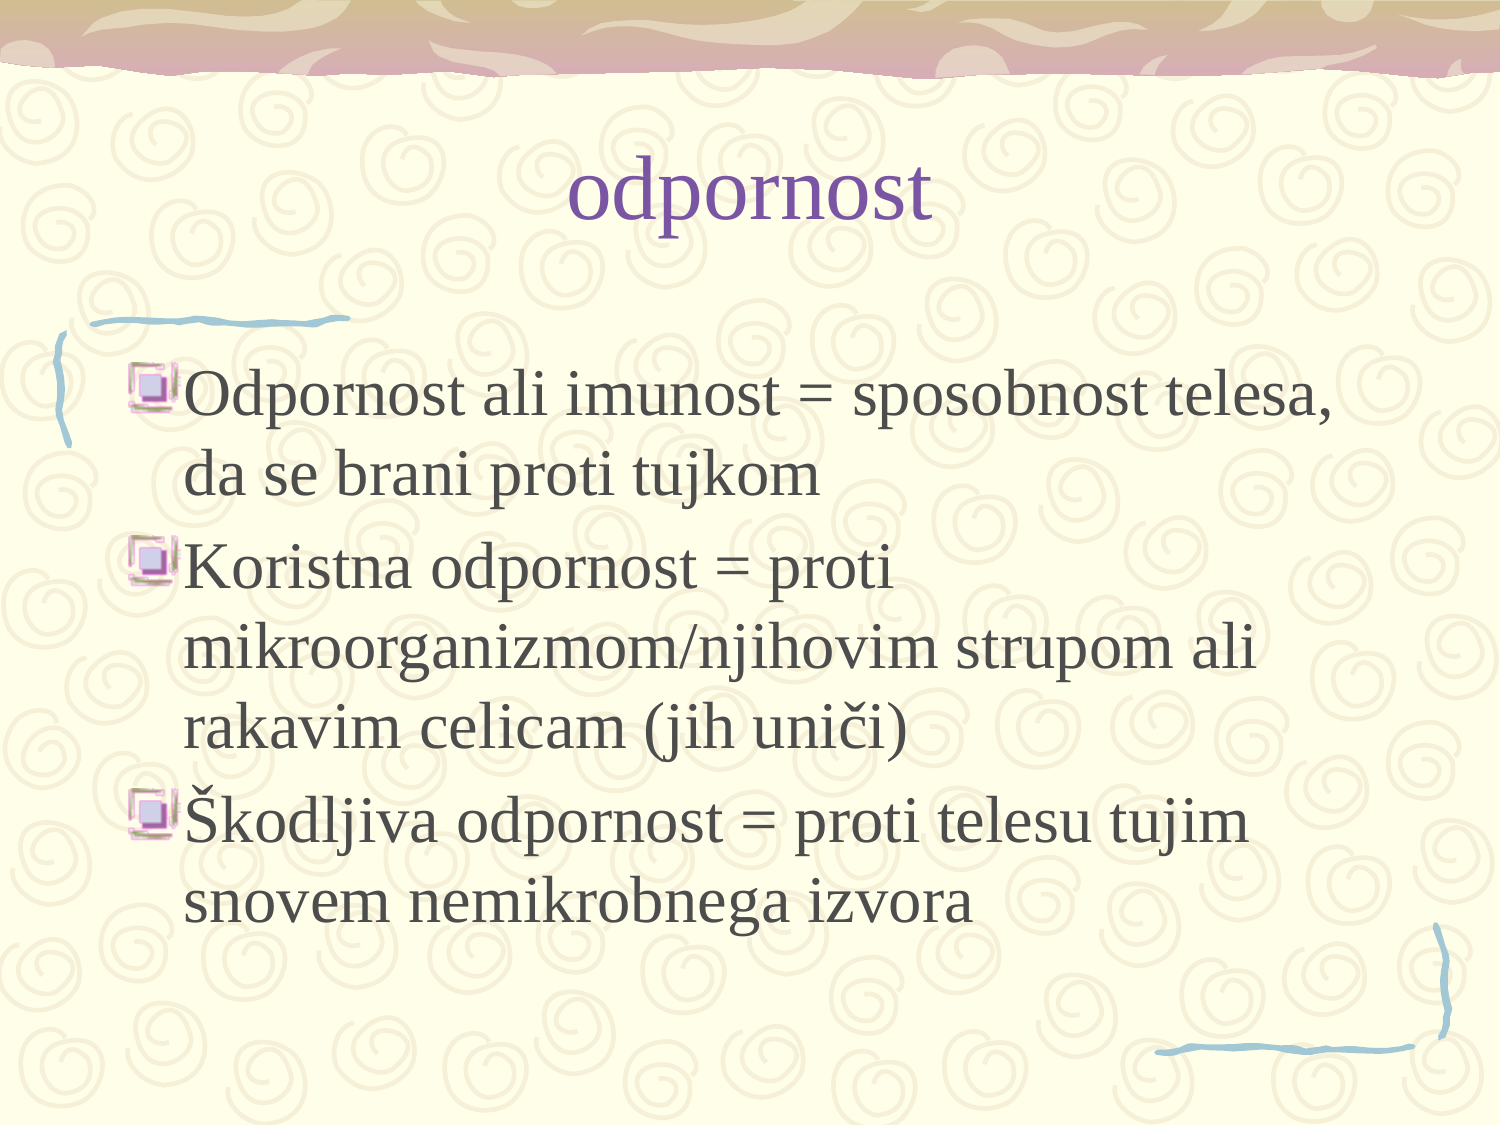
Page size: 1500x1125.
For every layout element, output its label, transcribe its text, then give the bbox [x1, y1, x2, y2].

list Odpornost ali imunost = sposobnost telesa, da se brani proti tujkom Koristna odpornost = proti mikroorganizmom/njihovim strupom ali rakavim celicam (jih uniči) Škodljiva odpornost = proti telesu tujim snovem nemikrobnega izvora [112, 341, 1388, 1017]
title odpornost [112, 89, 1388, 277]
